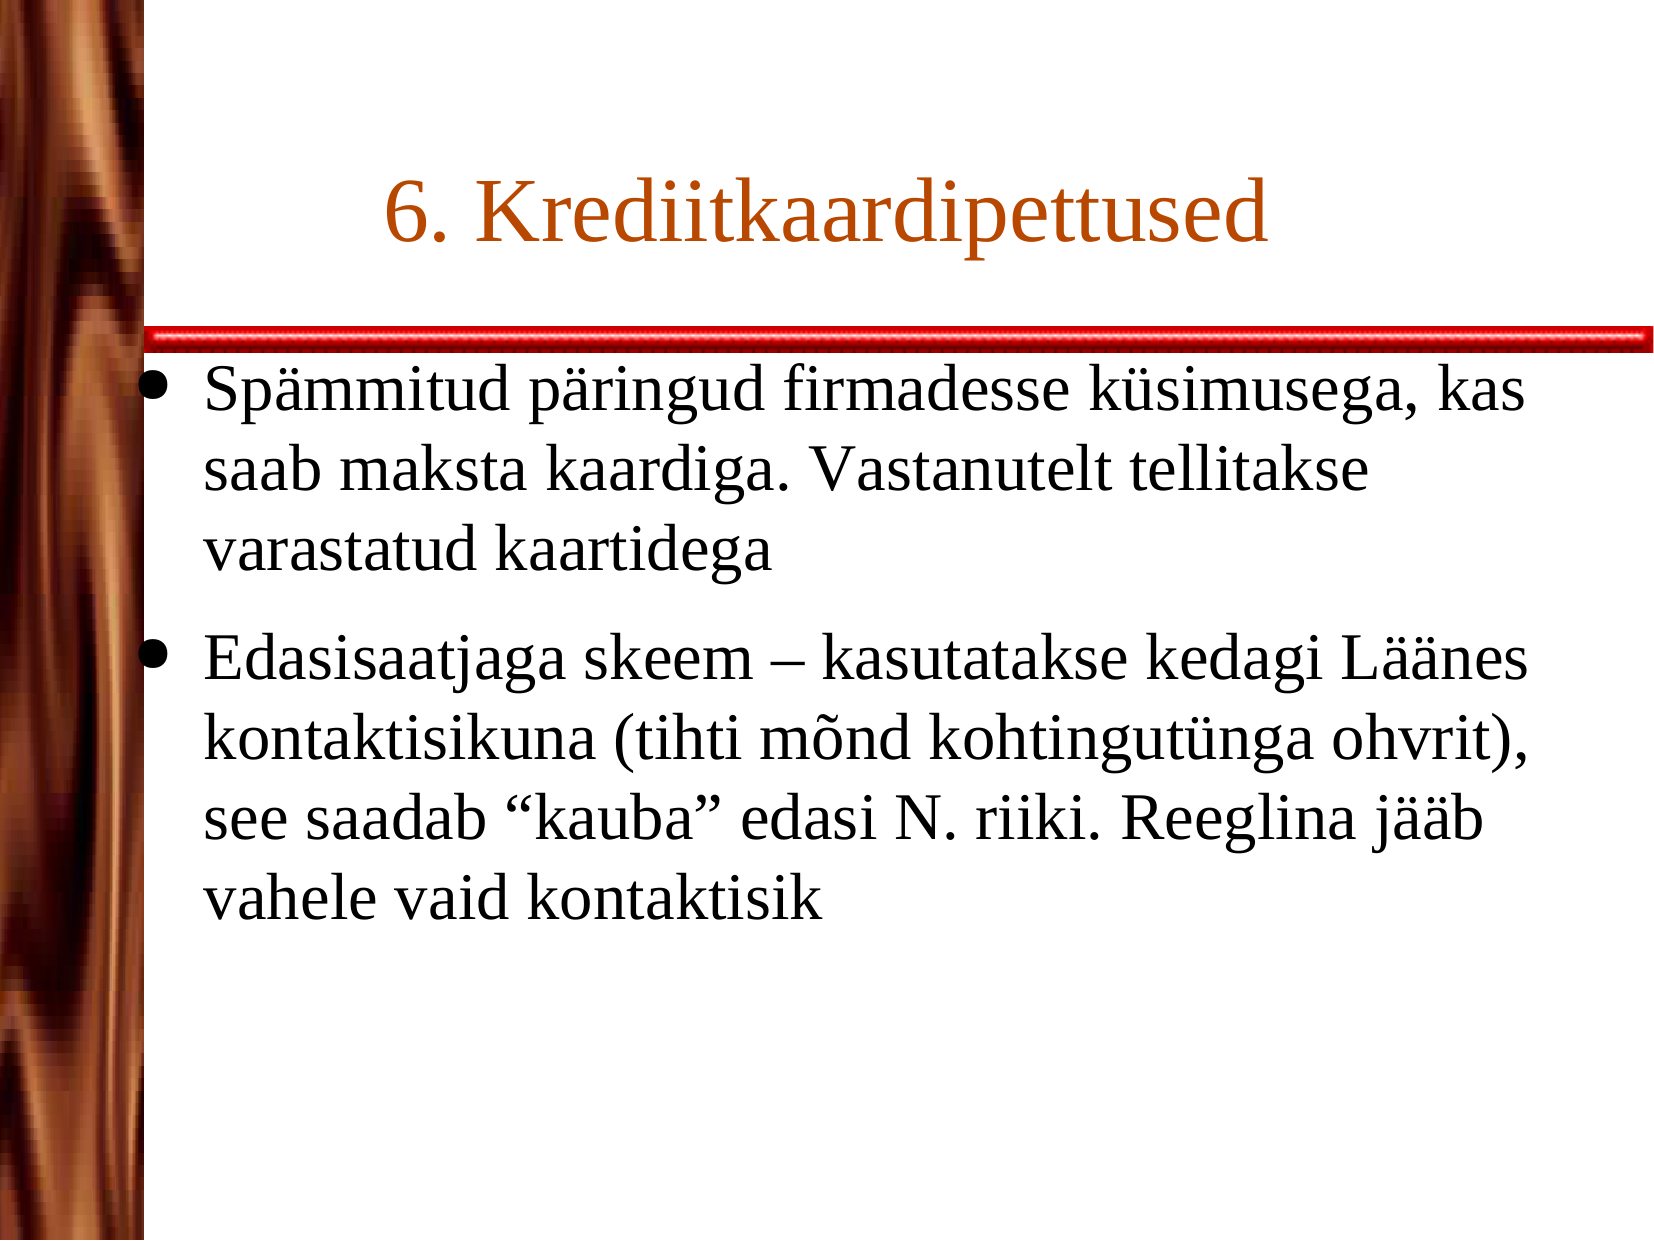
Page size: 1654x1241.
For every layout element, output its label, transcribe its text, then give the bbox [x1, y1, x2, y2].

title 6. Krediitkaardipettused [121, 100, 1533, 312]
list Spämmitud päringud firmadesse küsimusega, kas saab maksta kaardiga. Vastanutelt tellitakse varastatud kaartidega Edasisaatjaga skeem – kasutatakse kedagi Läänes kontaktisikuna (tihti mõnd kohtingutünga ohvrit), see saadab “kauba” edasi N. riiki. Reeglina jääb vahele vaid kontaktisik [121, 344, 1534, 1127]
picture [0, 0, 1654, 1240]
